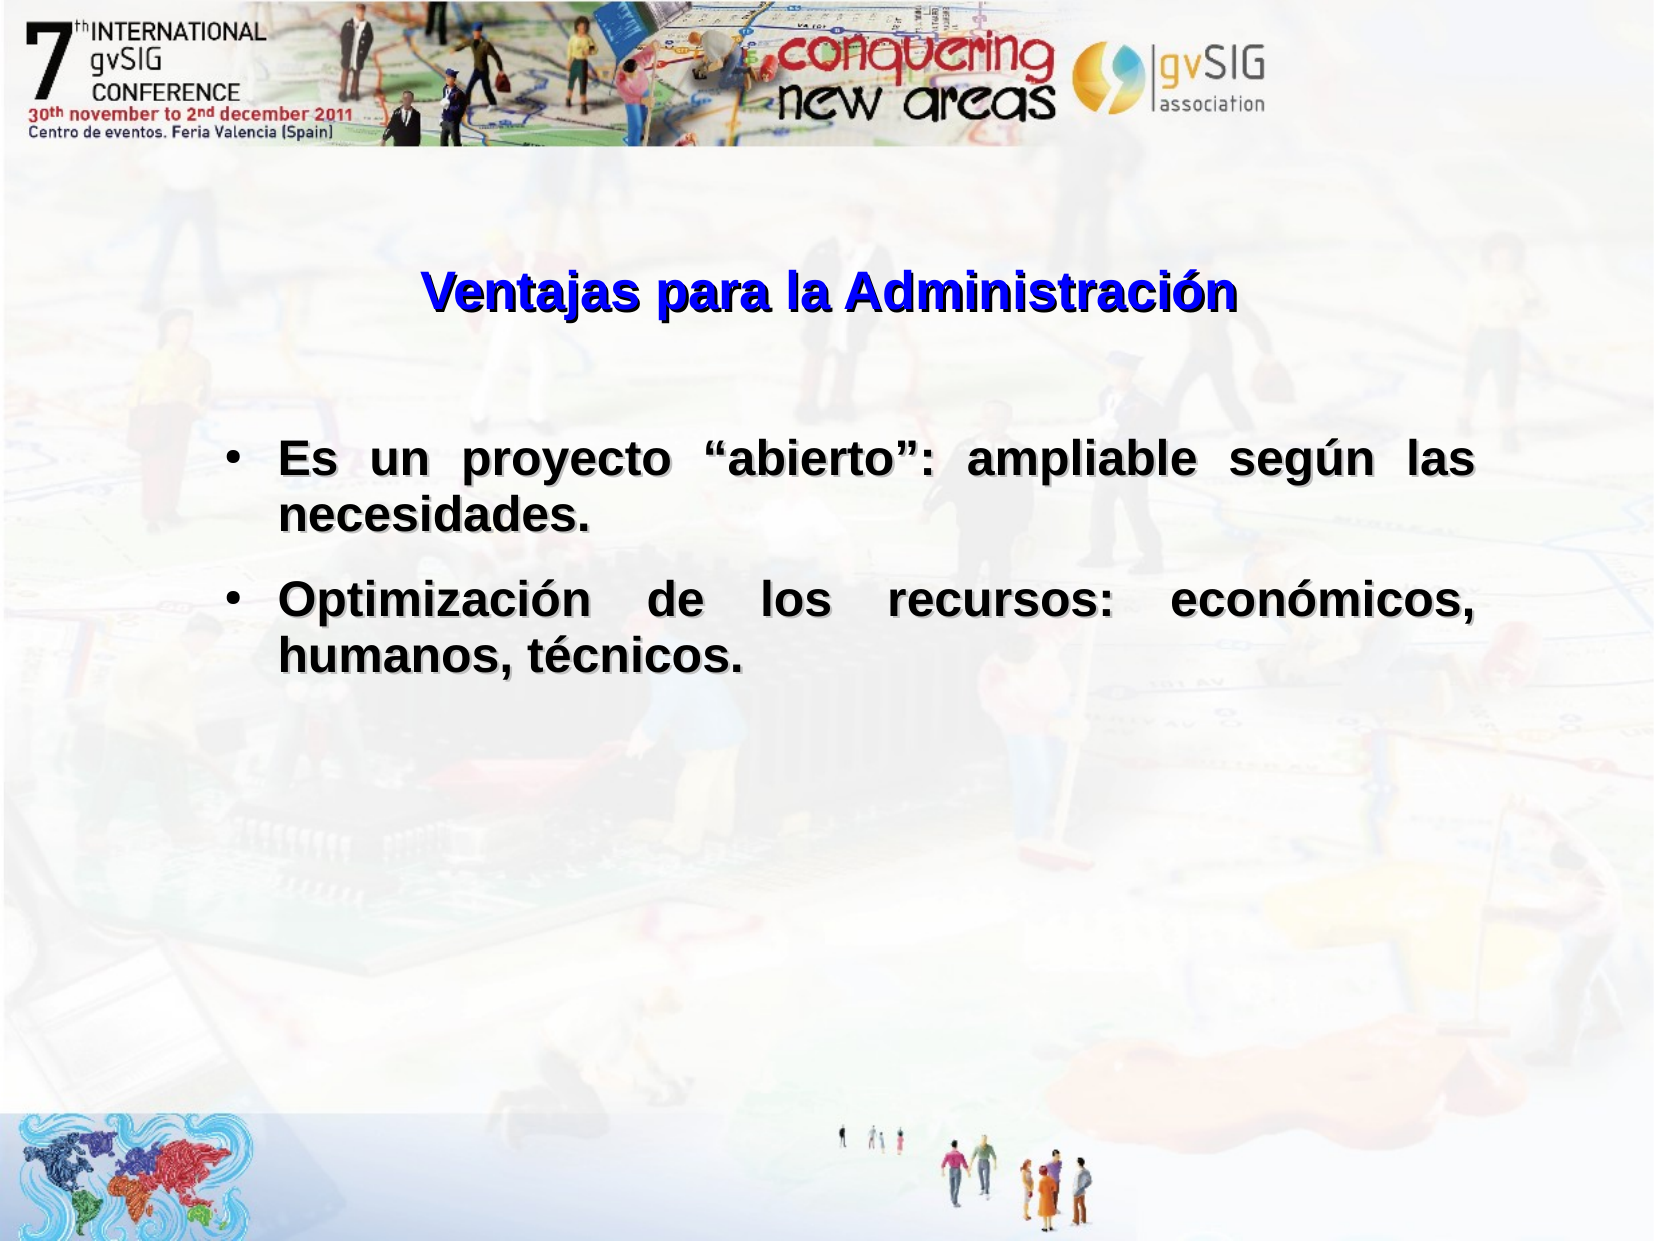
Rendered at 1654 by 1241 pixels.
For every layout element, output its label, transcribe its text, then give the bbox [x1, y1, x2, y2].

picture [0, 0, 1654, 1241]
list Es un proyecto “abierto”: ampliable según las necesidades. Optimización de los recursos: económicos, humanos, técnicos. [206, 354, 1477, 798]
list Ventajas para la Administración [230, 260, 1359, 325]
